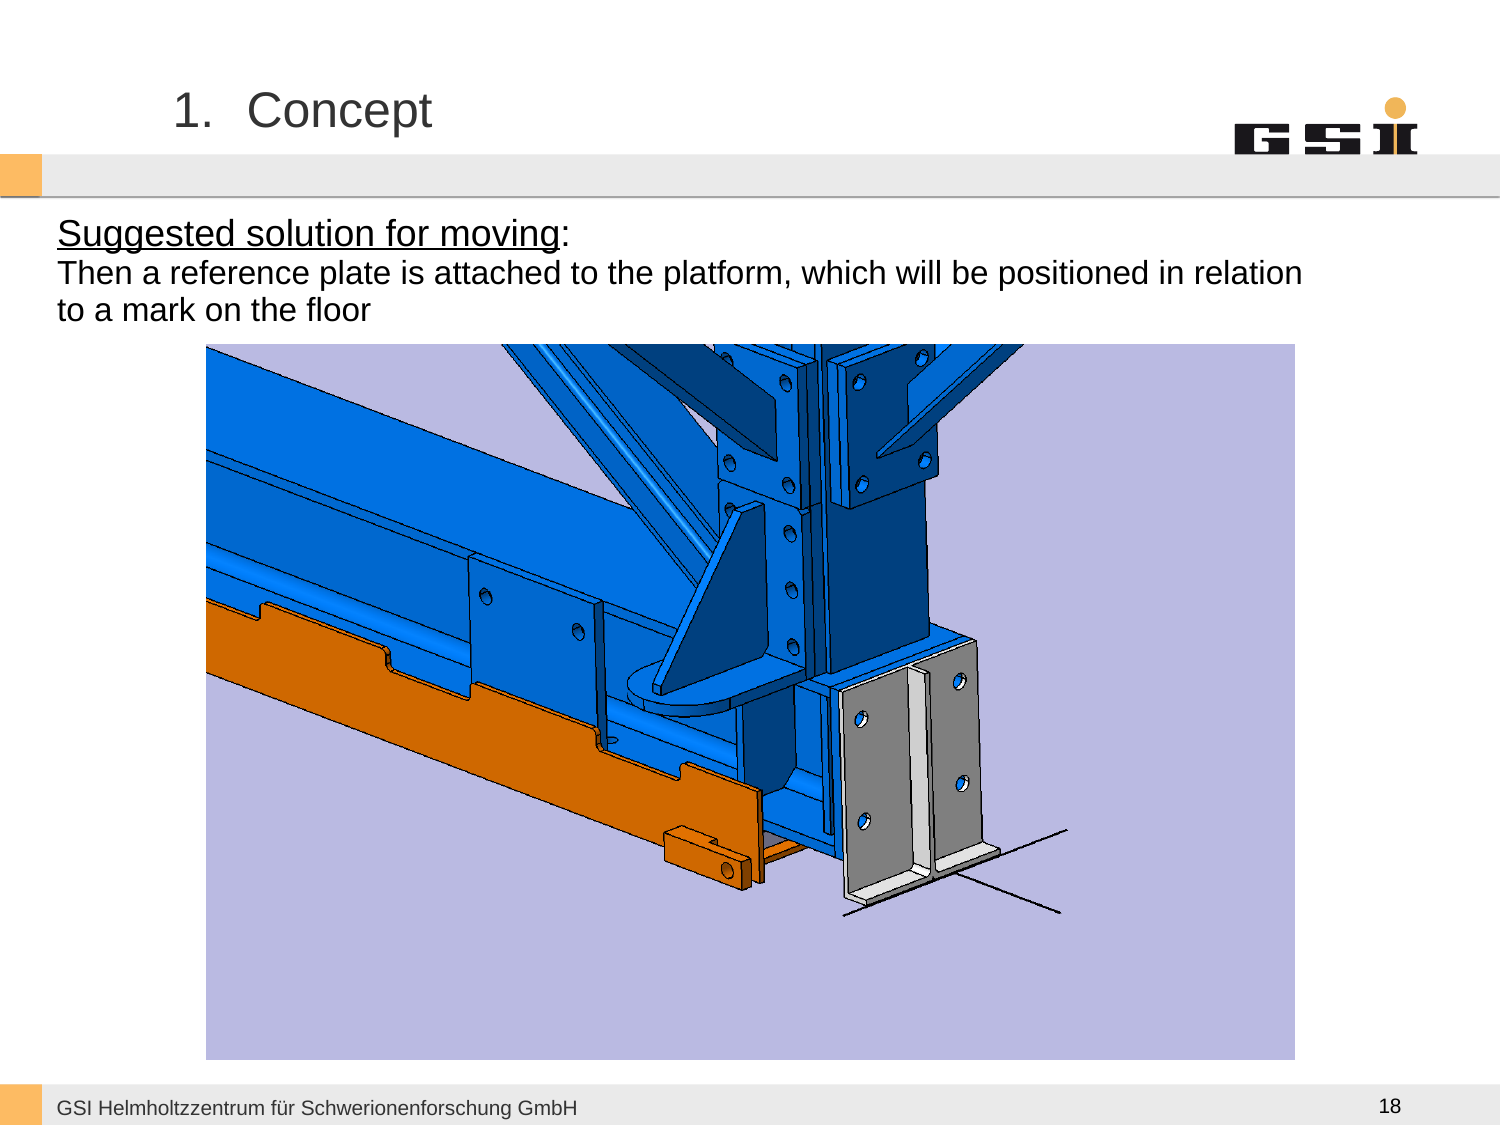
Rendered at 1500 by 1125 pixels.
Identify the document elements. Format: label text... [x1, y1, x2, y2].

text_box Suggested solution for moving: Then a reference plate is attached to the platform, which will be positioned in relation to a mark on the floor [42, 204, 1500, 430]
picture [206, 344, 1295, 1060]
picture [1233, 95, 1419, 154]
title 1. Concept [137, 45, 1054, 175]
